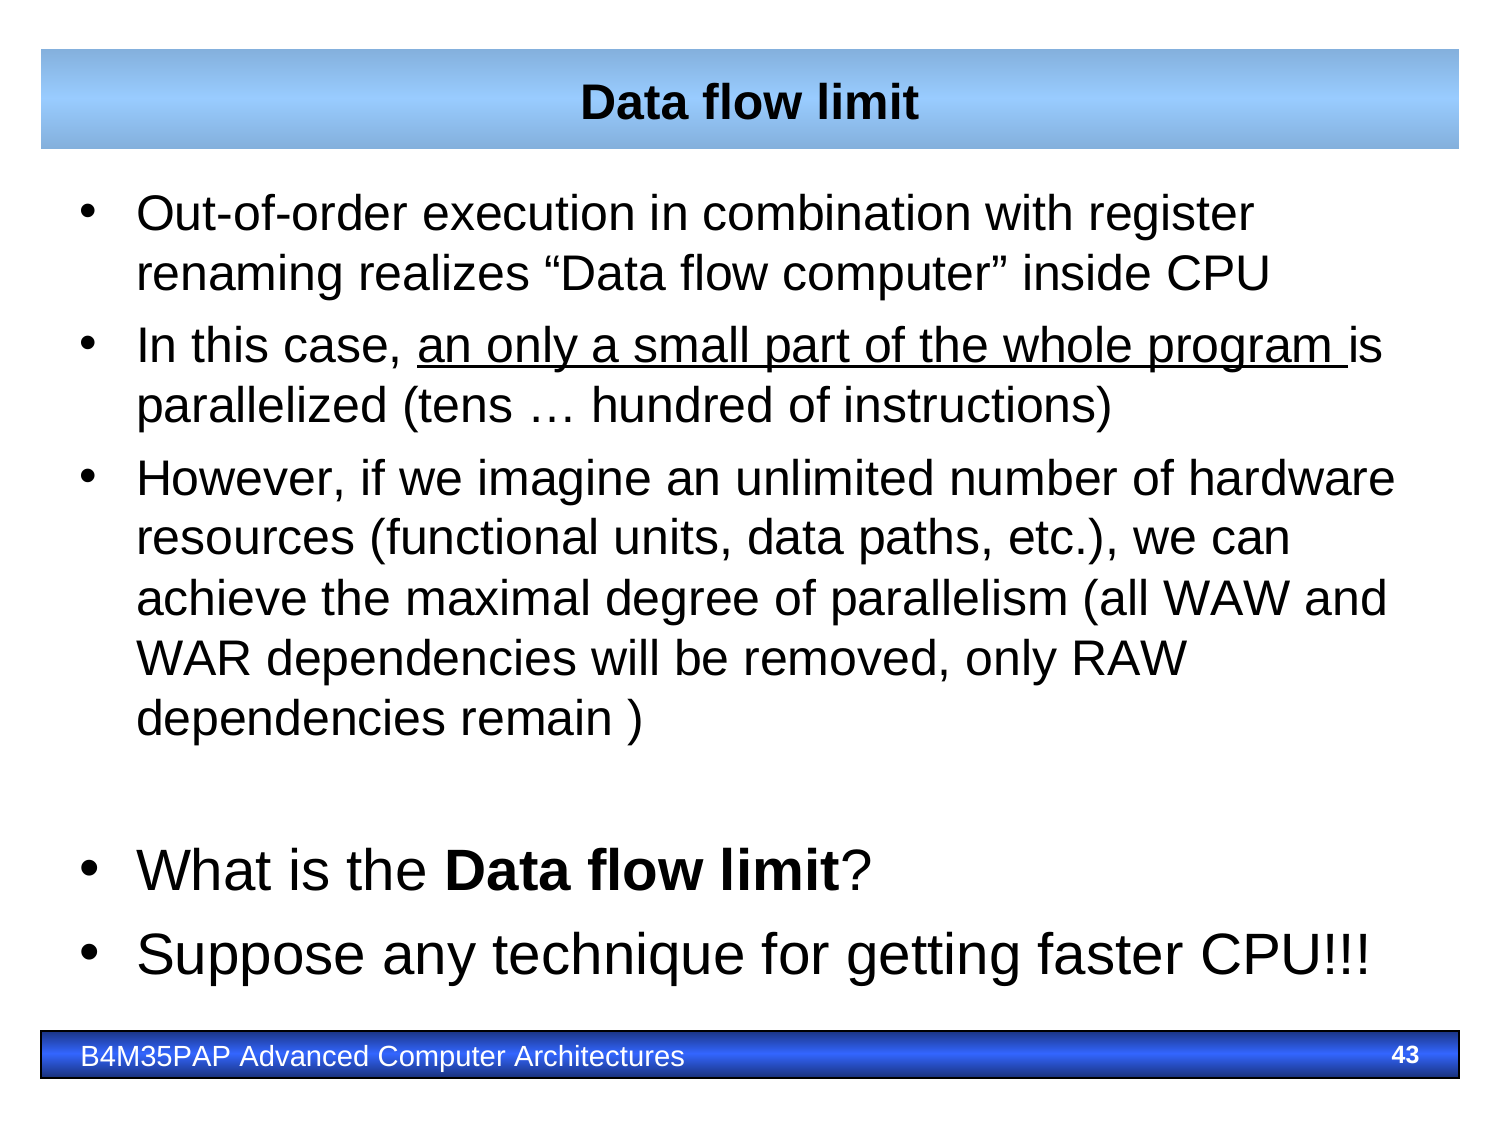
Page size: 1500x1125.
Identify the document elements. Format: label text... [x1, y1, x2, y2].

title Data flow limit [41, 49, 1459, 149]
list Out-of-order execution in combination with register renaming realizes “Data flow computer” inside CPU In this case, an only a small part of the whole program is parallelized (tens … hundred of instructions) However, if we imagine an unlimited number of hardware resources (functional units, data paths, etc.), we can achieve the maximal degree of parallelism (all WAW and WAR dependencies will be removed, only RAW dependencies remain ) What is the Data flow limit? Suppose any technique for getting faster CPU!!! [64, 172, 1459, 1000]
